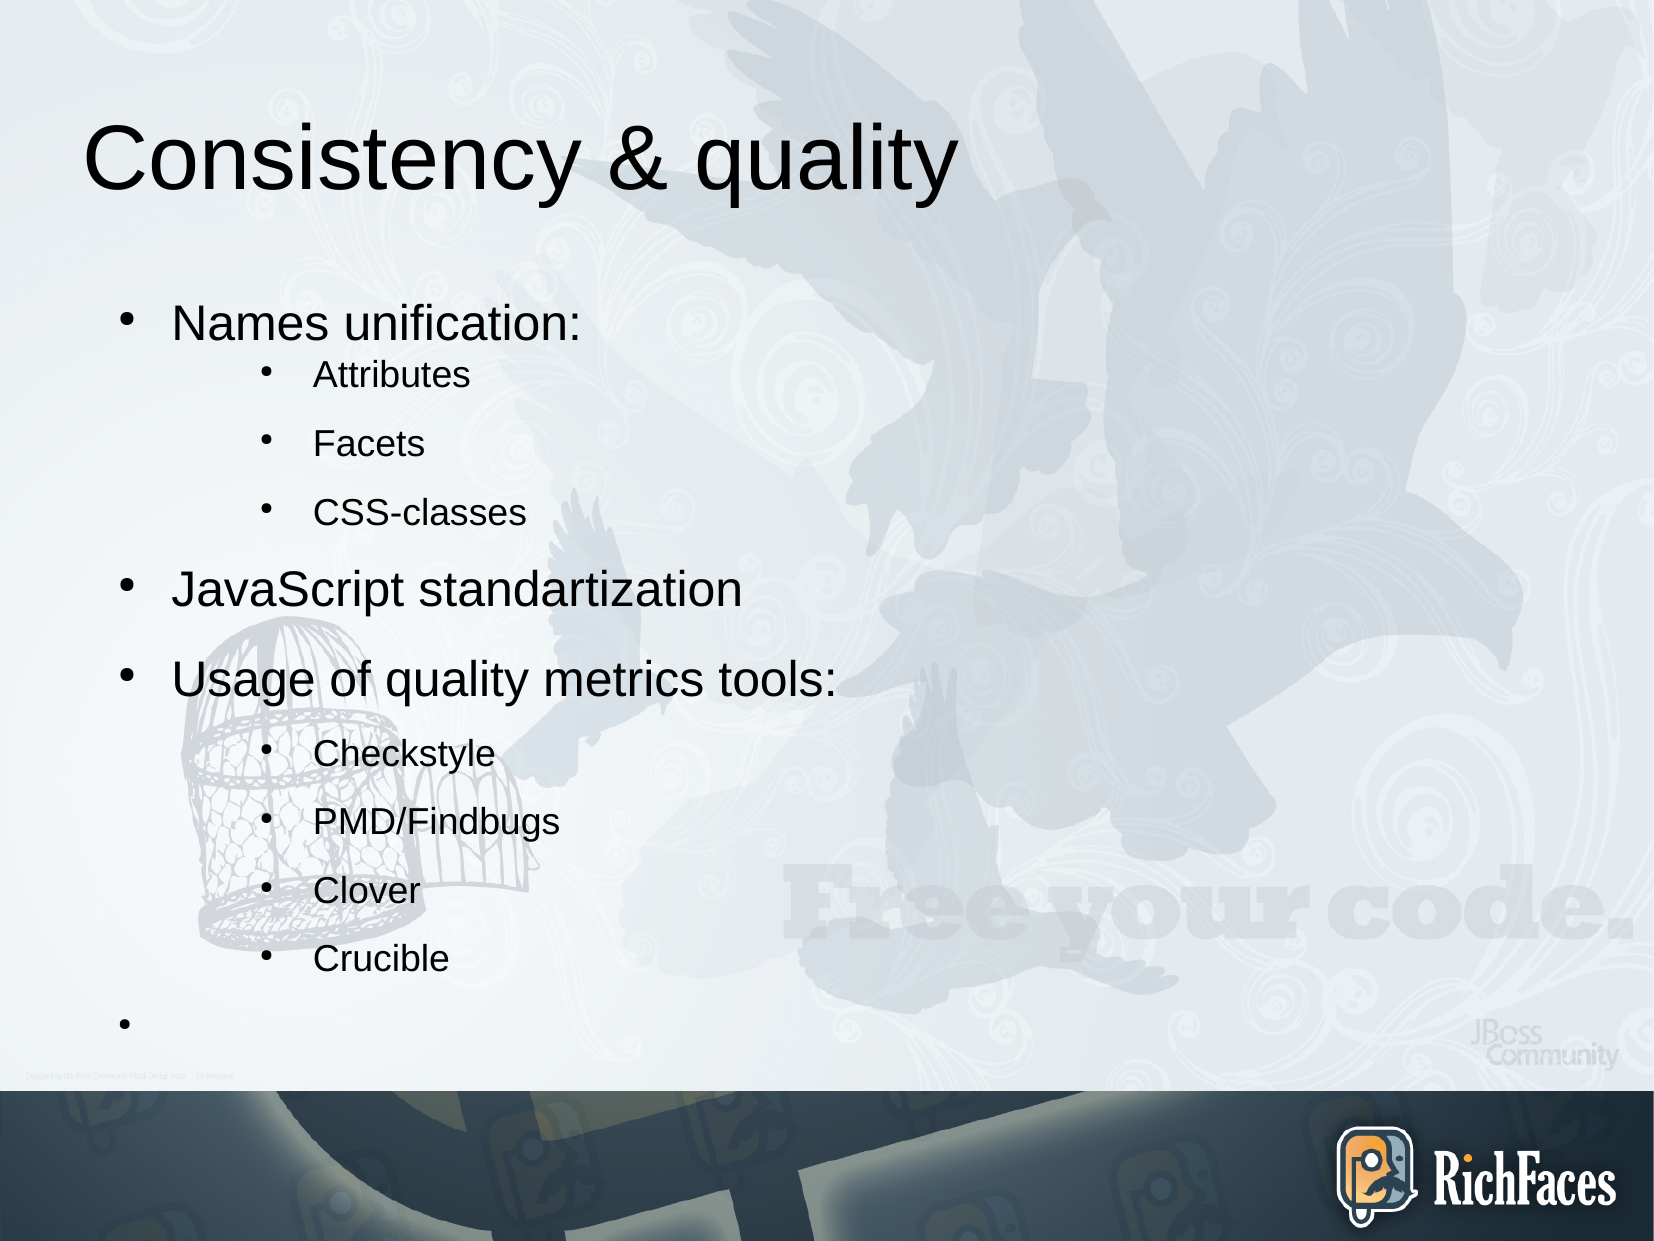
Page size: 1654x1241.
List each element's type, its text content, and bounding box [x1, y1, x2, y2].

title Consistency & quality [82, 56, 1571, 250]
list Names unification: Attributes Facets CSS-classes JavaScript standartization Usage of quality metrics tools: Checkstyle PMD/Findbugs Clover Crucible [82, 290, 1571, 1094]
